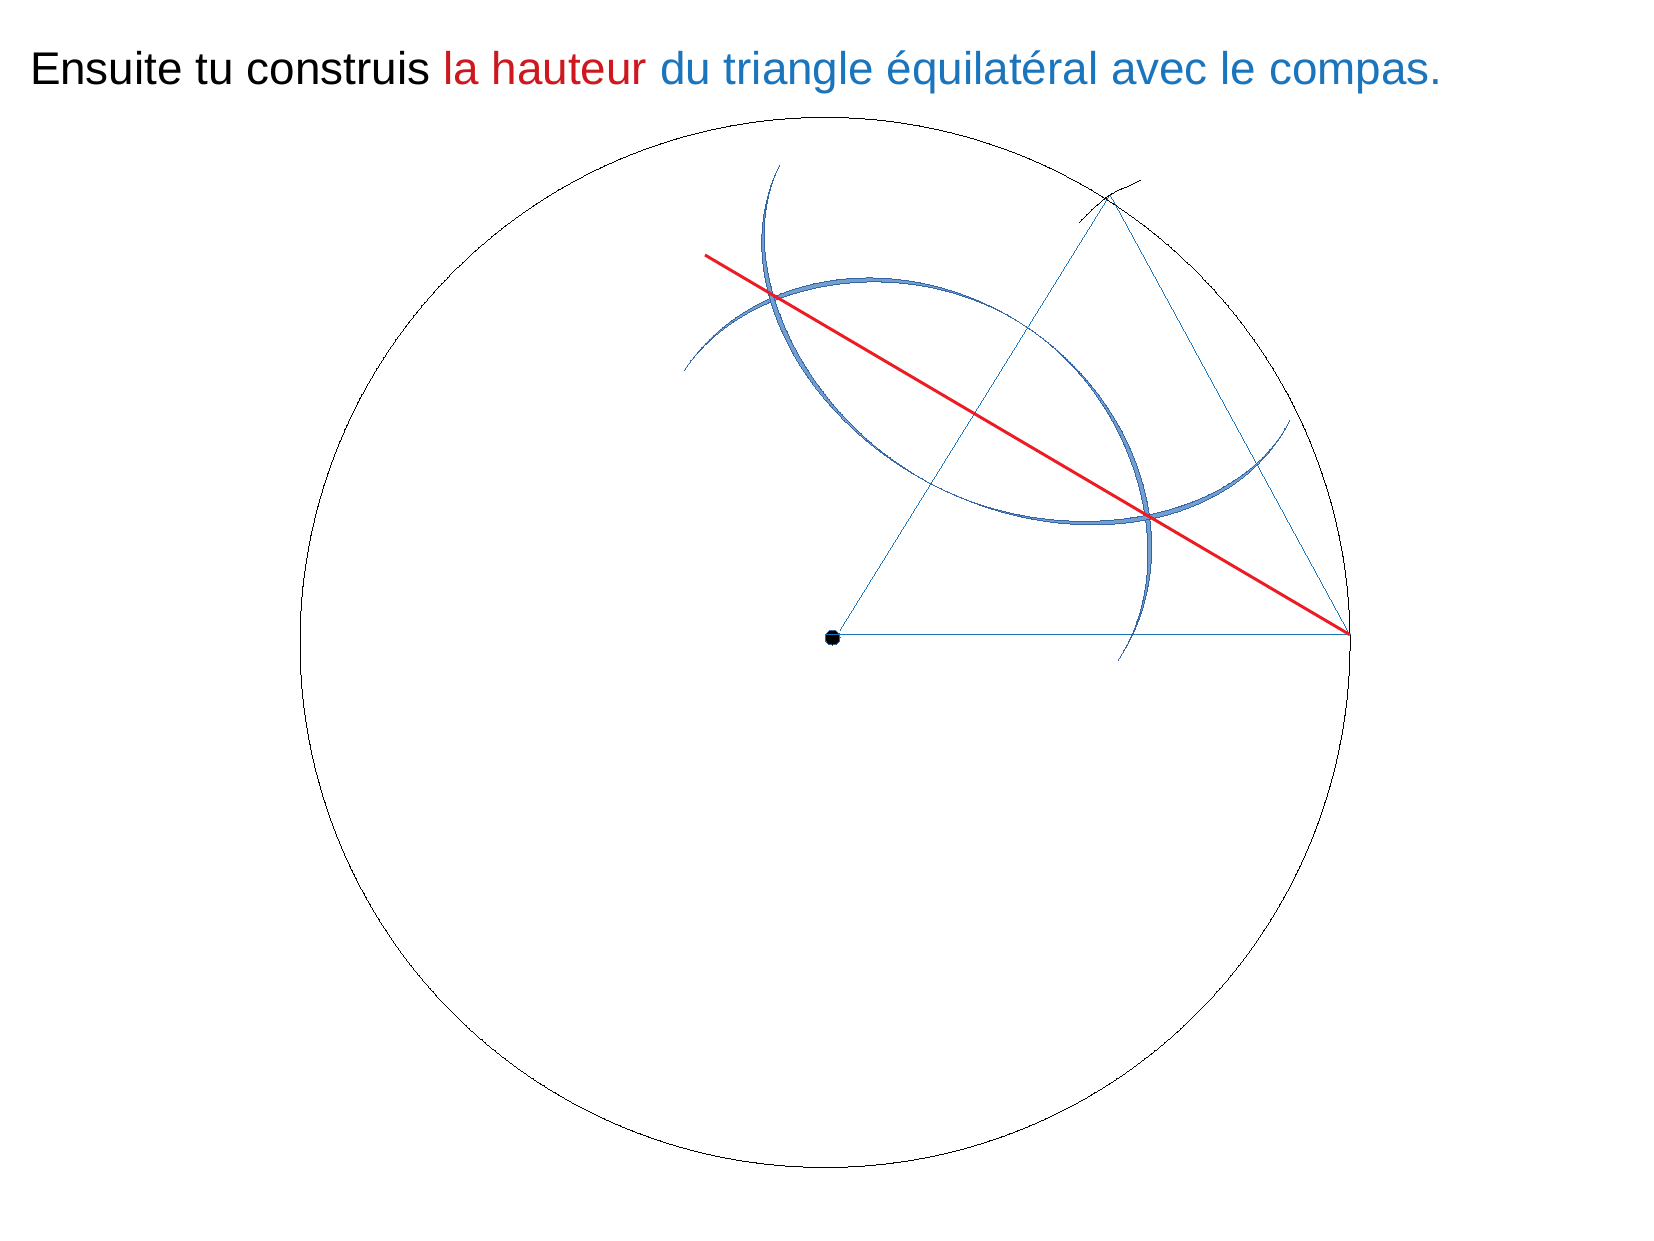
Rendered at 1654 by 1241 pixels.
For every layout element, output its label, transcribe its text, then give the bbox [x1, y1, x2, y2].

text_box [825, 630, 840, 634]
text_box [778, 277, 1290, 518]
text_box [684, 295, 1152, 661]
text_box [761, 165, 780, 292]
title Ensuite tu construis la hauteur du triangle équilatéral avec le compas. [30, 31, 1591, 181]
text_box [825, 635, 841, 646]
